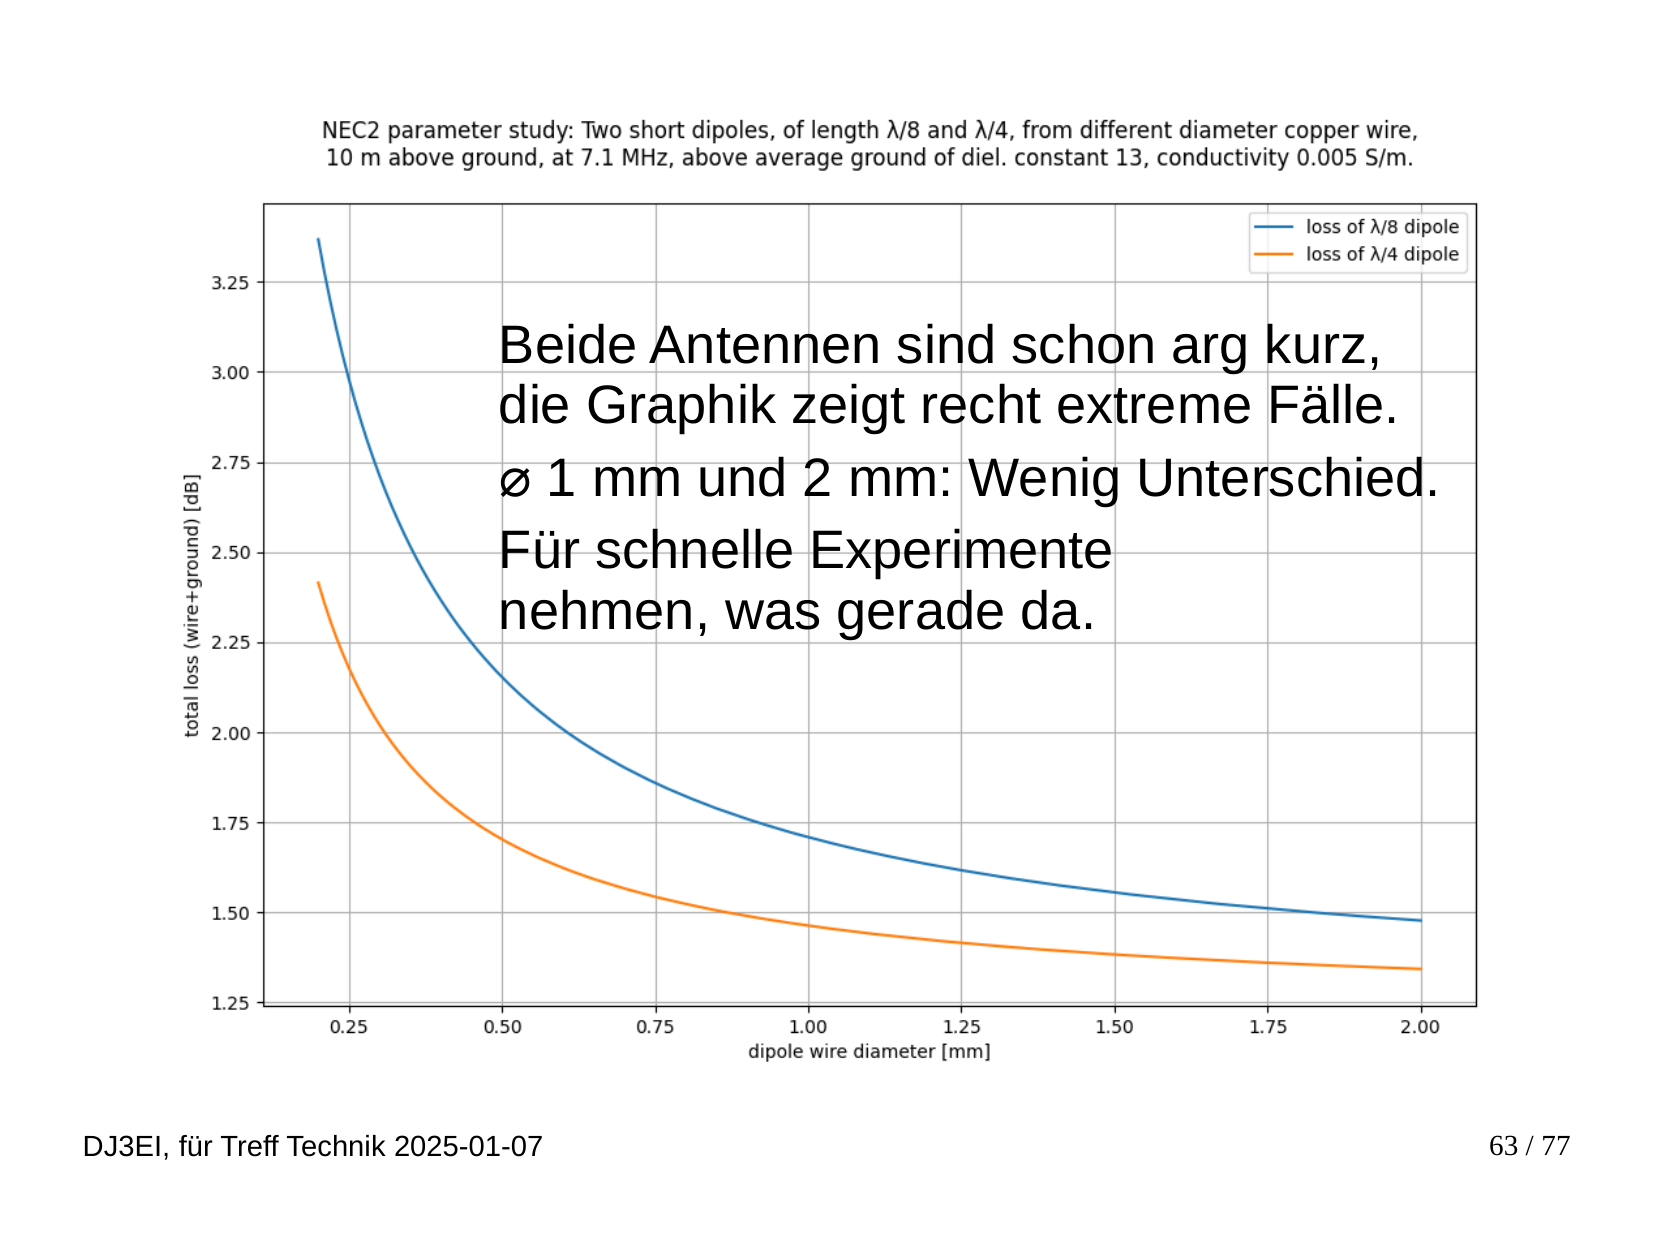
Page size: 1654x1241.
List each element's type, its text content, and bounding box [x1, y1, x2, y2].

text_box Beide Antennen sind schon arg kurz, die Graphik zeigt recht extreme Fälle. ⌀ 1 mm und 2 mm: Wenig Unterschied. Für schnelle Experimente nehmen, was gerade da. [484, 307, 1457, 649]
picture [172, 107, 1489, 1075]
